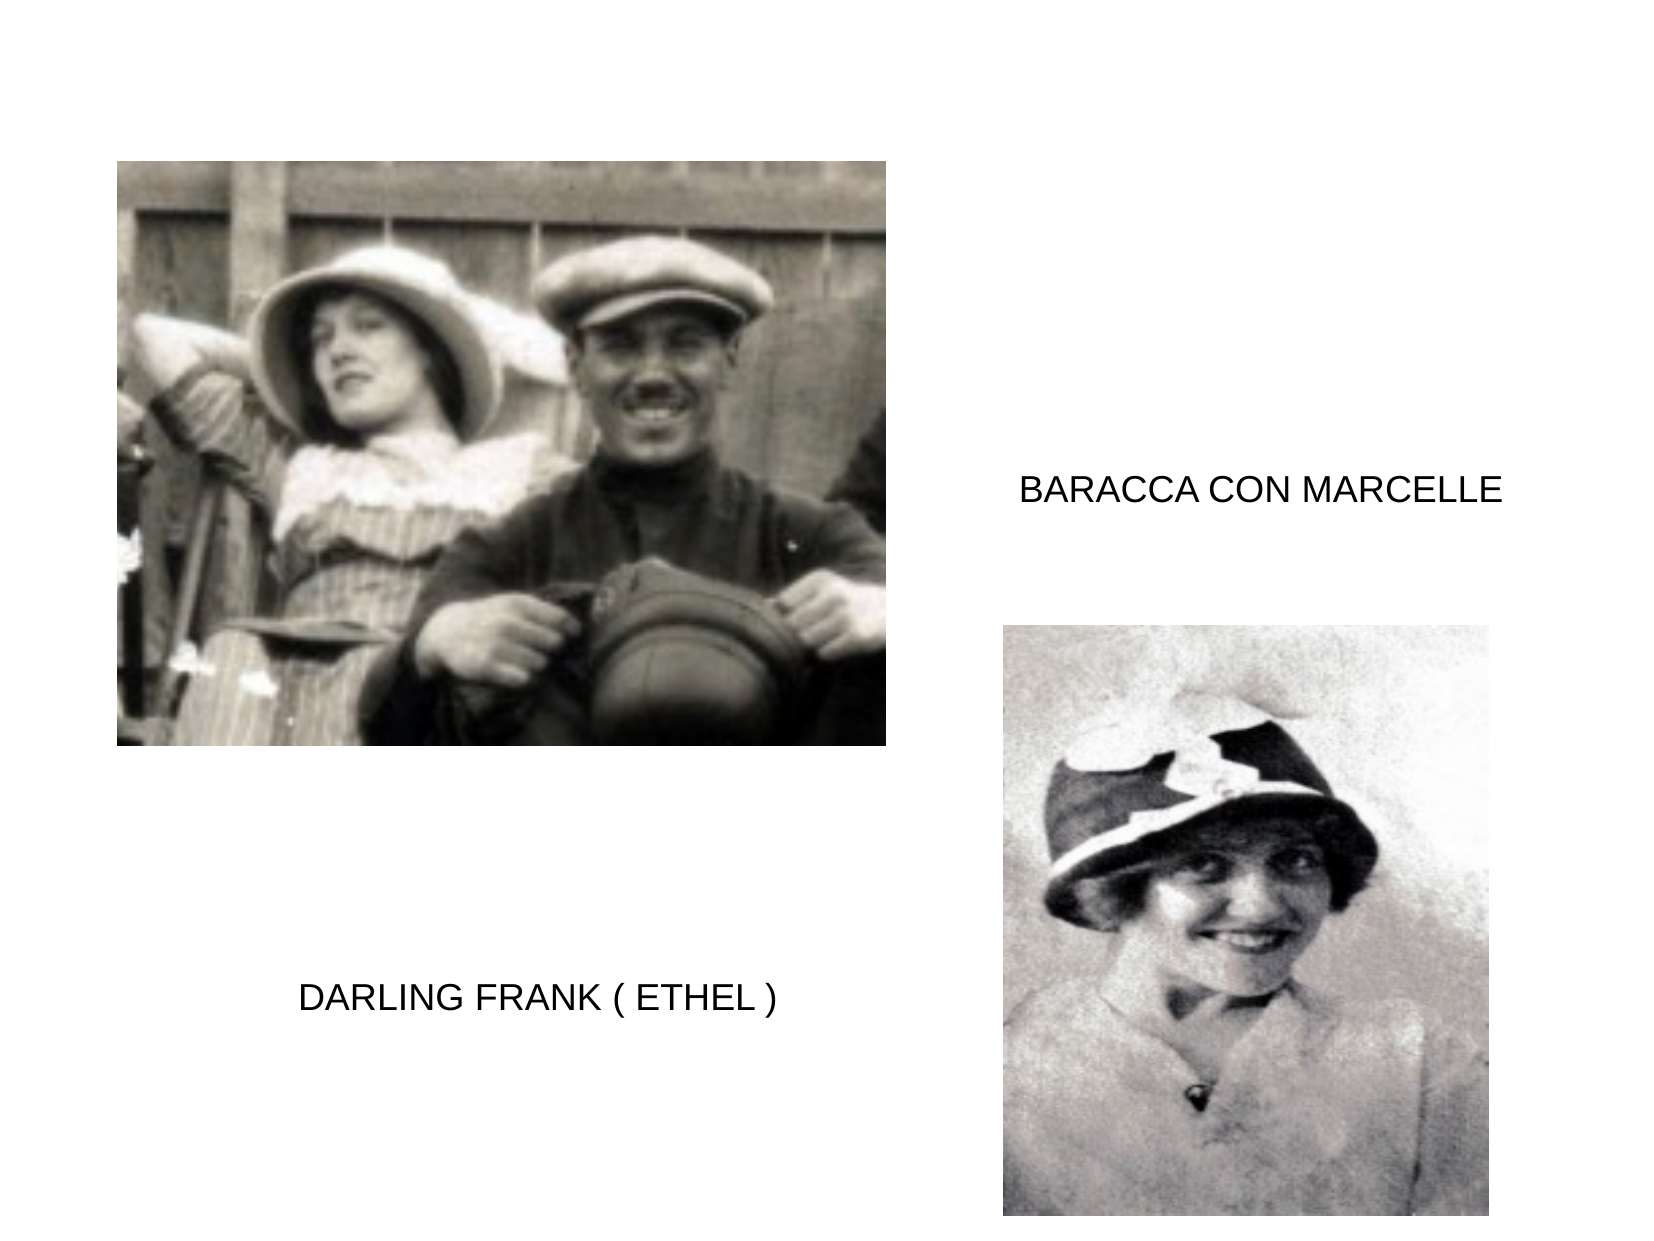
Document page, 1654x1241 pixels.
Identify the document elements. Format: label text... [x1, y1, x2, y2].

text_box DARLING FRANK ( ETHEL ) [283, 968, 794, 1026]
text_box BARACCA CON MARCELLE [1003, 460, 1519, 518]
picture [1003, 625, 1489, 1216]
picture [117, 161, 886, 746]
